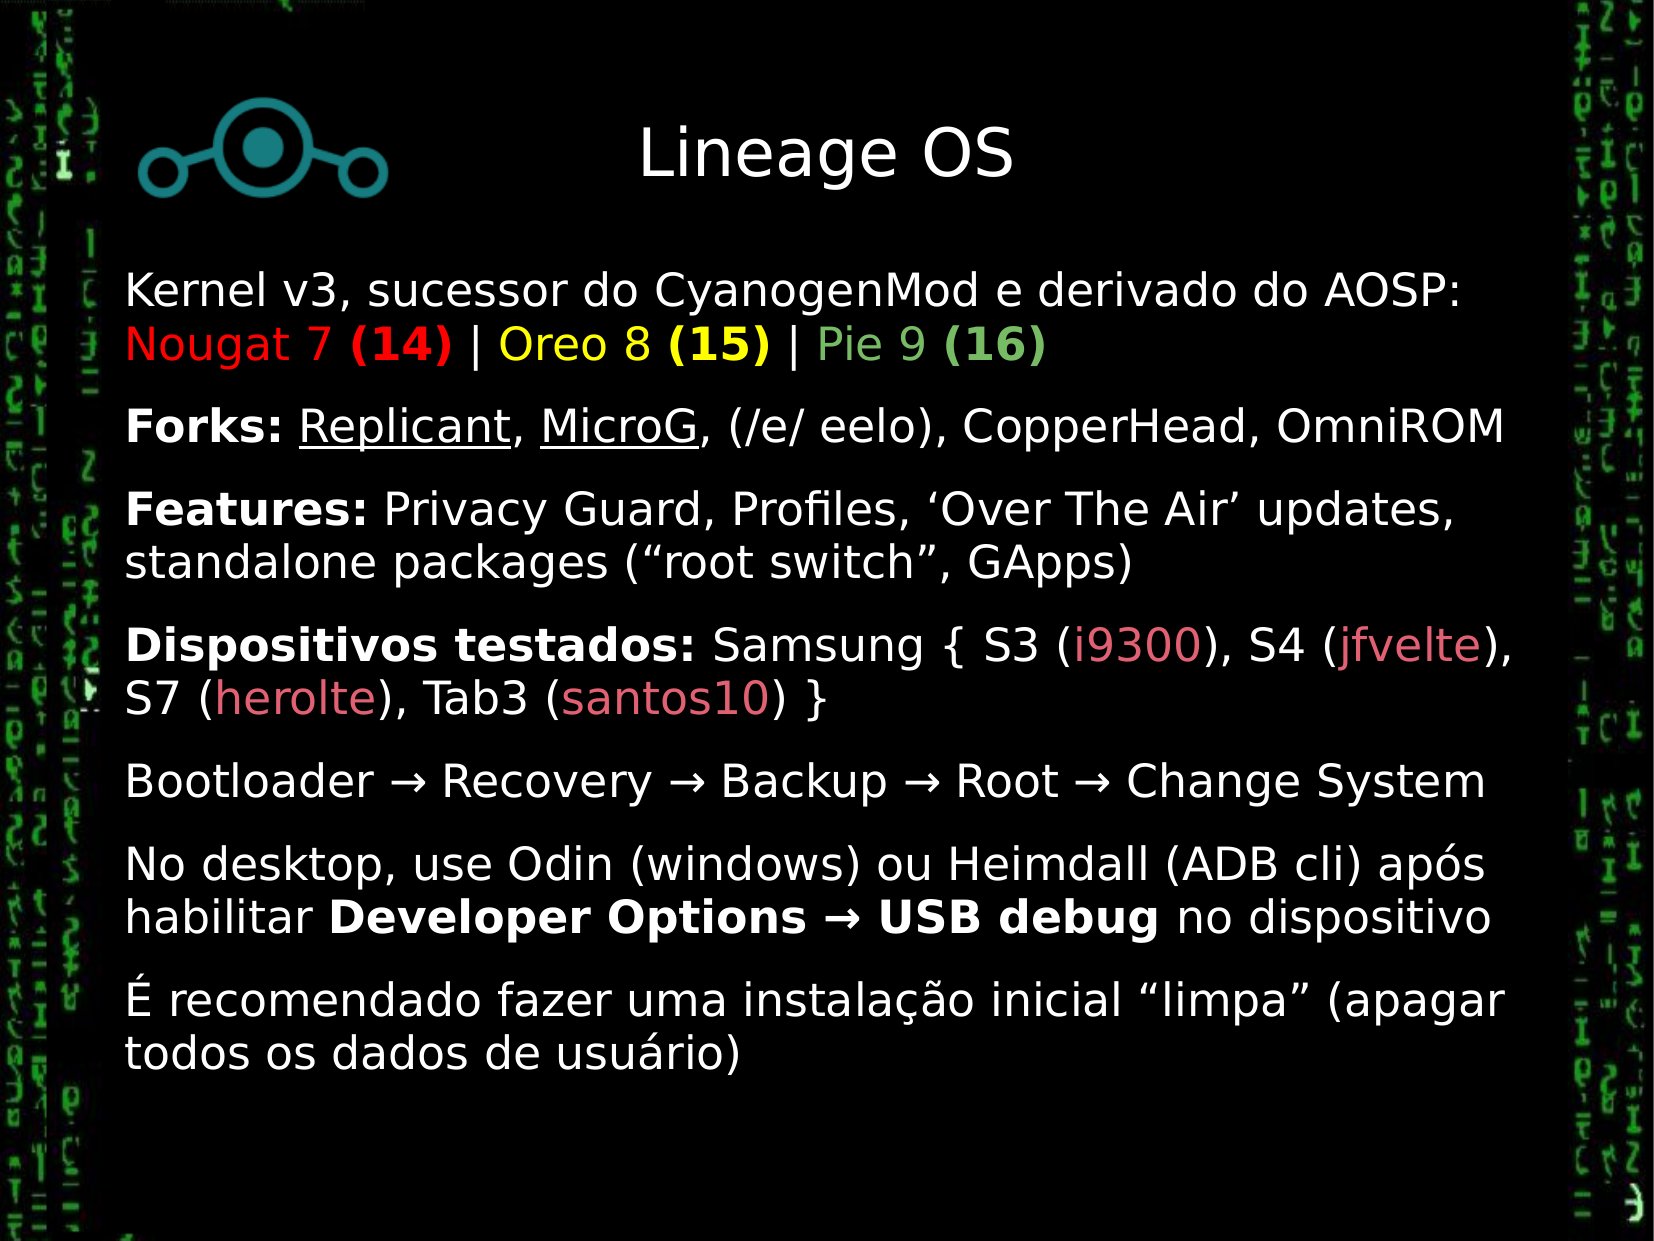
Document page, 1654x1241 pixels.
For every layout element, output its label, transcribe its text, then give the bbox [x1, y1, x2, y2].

picture [0, 0, 1654, 1241]
list Kernel v3, sucessor do CyanogenMod e derivado do AOSP: Nougat 7 (14) | Oreo 8 (15) | Pie 9 (16) Forks: Replicant, MicroG, (/e/ eelo), CopperHead, OmniROM Features: Privacy Guard, Profiles, ‘Over The Air’ updates, standalone packages (“root switch”, GApps) Dispositivos testados: Samsung { S3 (i9300), S4 (jfvelte), S7 (herolte), Tab3 (santos10) } Bootloader → Recovery → Backup → Root → Change System No desktop, use Odin (windows) ou Heimdall (ADB cli) após habilitar Developer Options → USB debug no dispositivo É recomendado fazer uma instalação inicial “limpa” (apagar todos os dados de usuário) [53, 264, 1594, 1130]
title Lineage OS [82, 49, 1571, 257]
